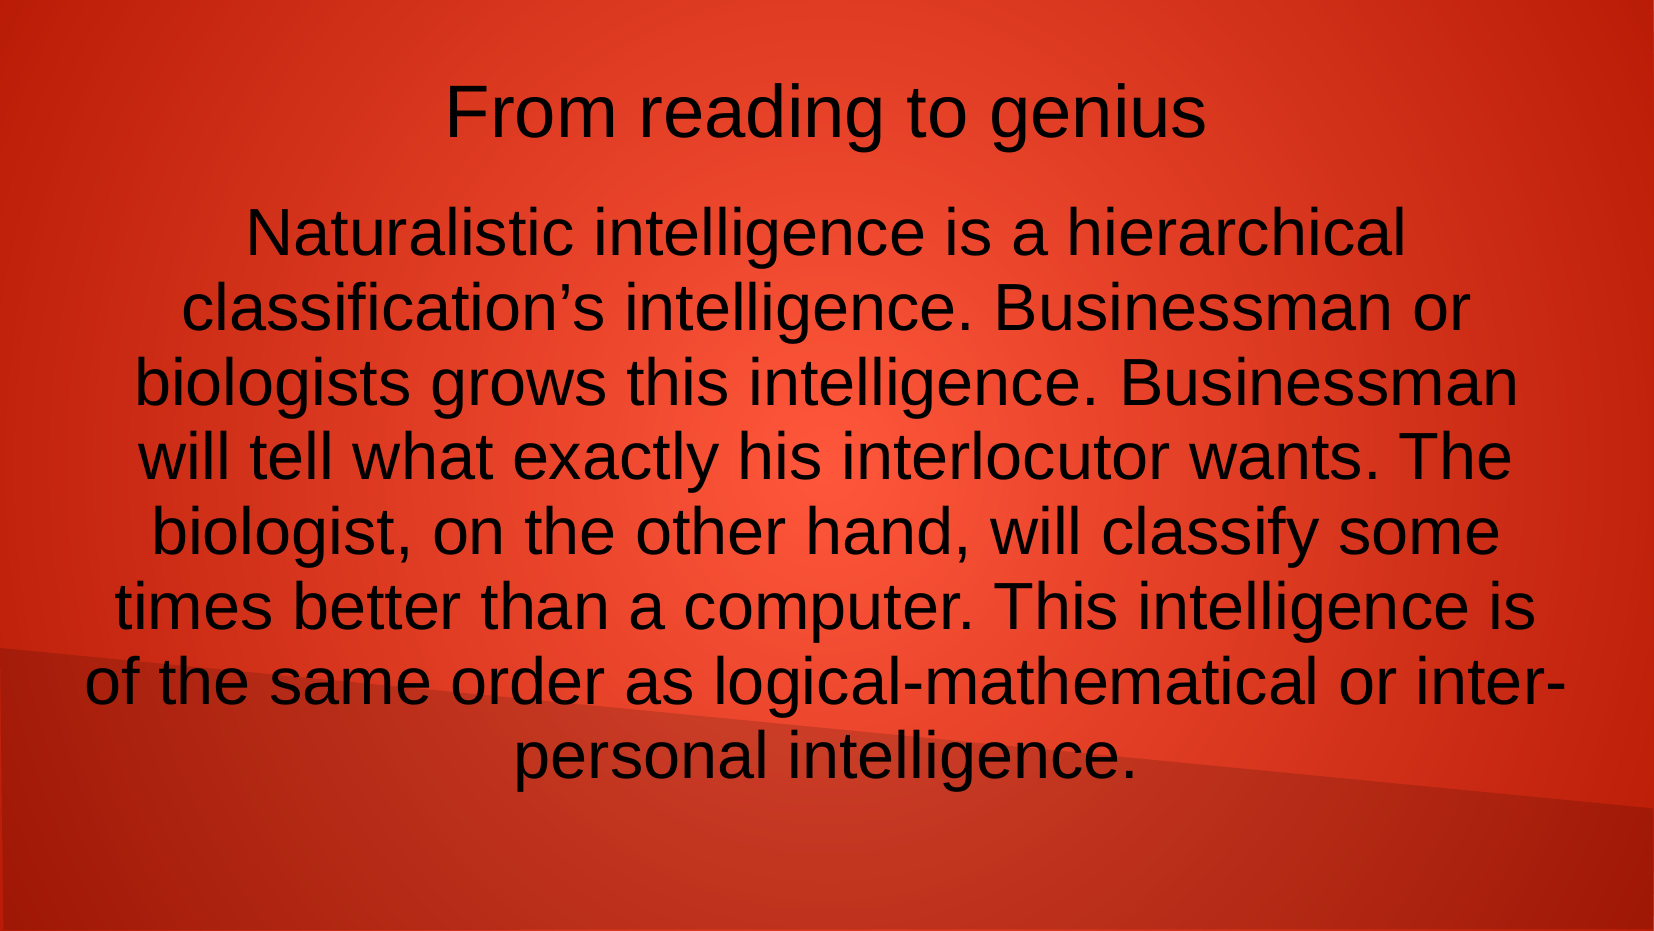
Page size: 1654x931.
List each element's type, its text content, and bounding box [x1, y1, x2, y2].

subtitle Naturalistic intelligence is a hierarchical classification’s intelligence. Businessman or biologists grows this intelligence. Businessman will tell what exactly his interlocutor wants. The biologist, on the other hand, will classify some times better than a computer. This intelligence is of the same order as logical-mathematical or inter-personal intelligence. [82, 195, 1571, 794]
title From reading to genius [82, 35, 1571, 189]
